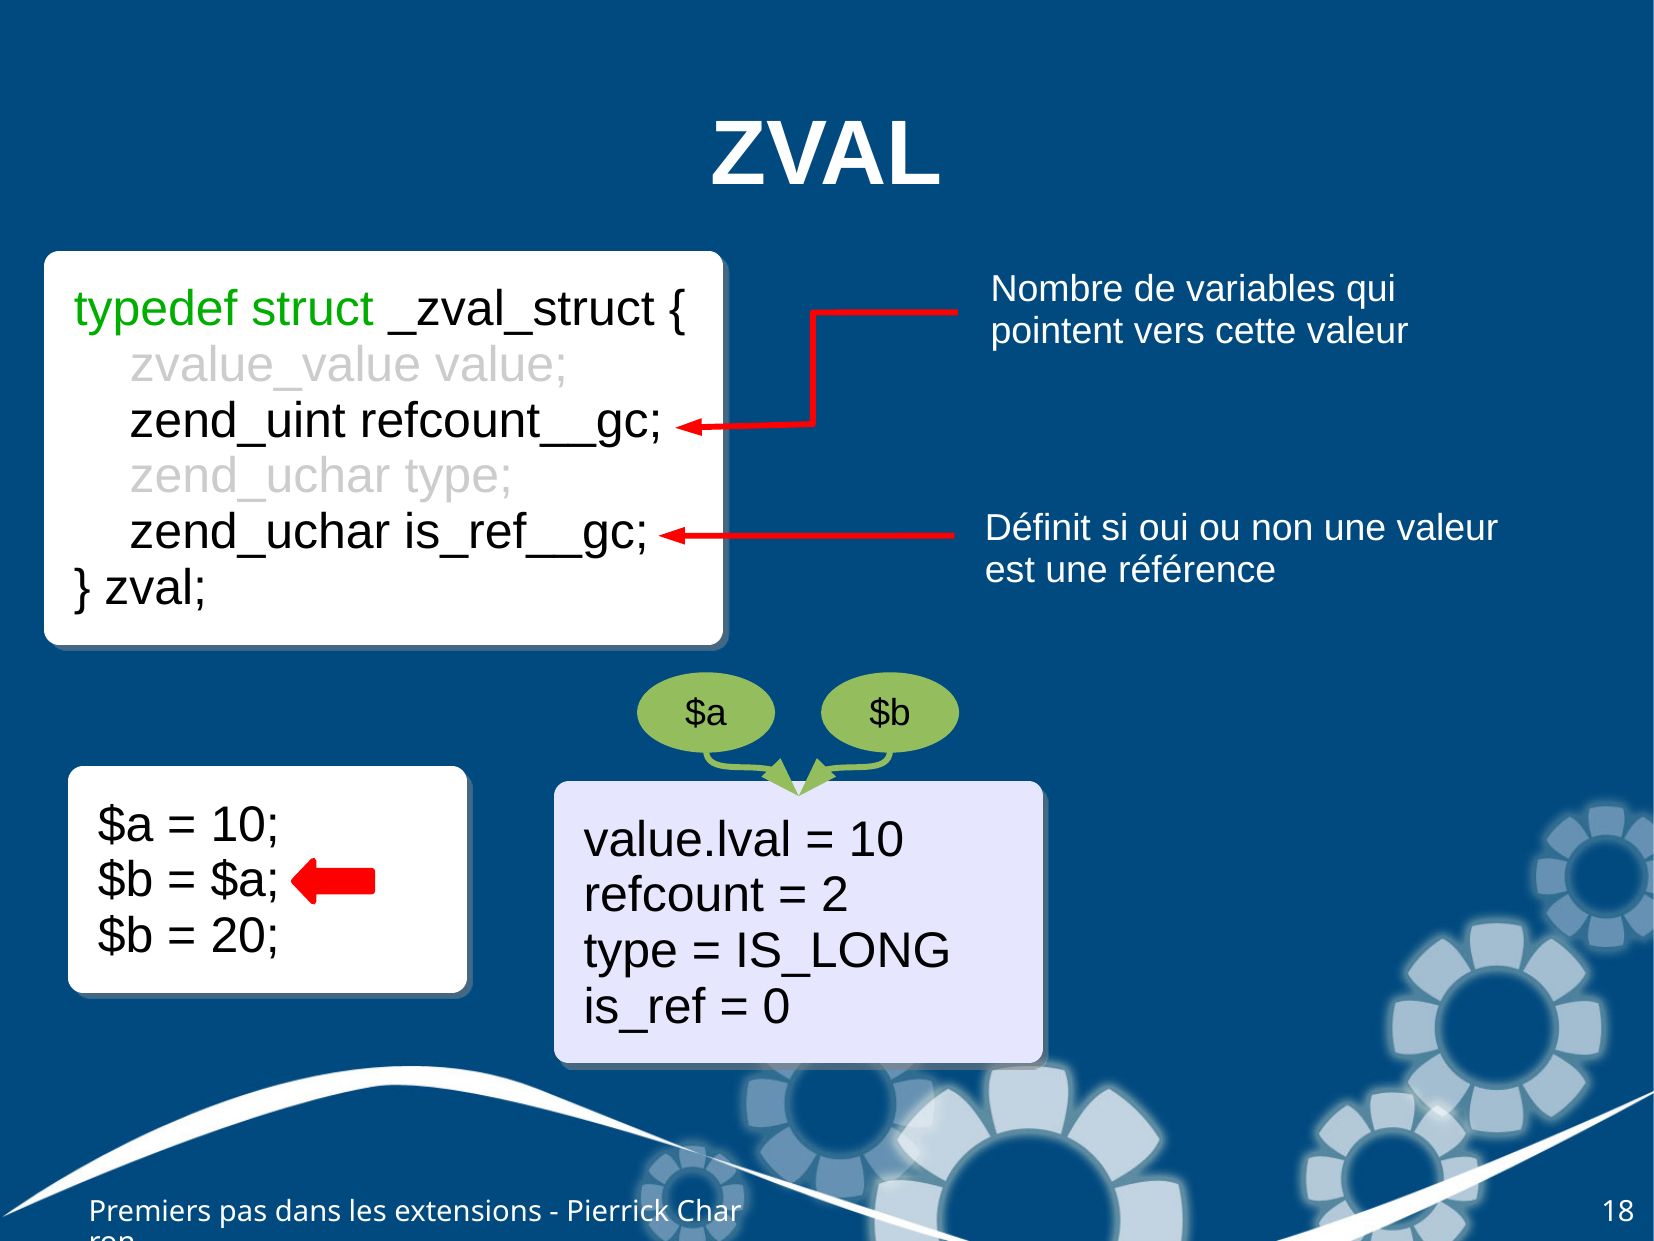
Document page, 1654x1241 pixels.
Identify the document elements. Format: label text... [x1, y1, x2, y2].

list $a = 10; $b = $a; $b = 20; [83, 781, 453, 978]
text_box $a [639, 675, 773, 750]
text_box Nombre de variables qui pointent vers cette valeur [972, 256, 1529, 362]
list typedef struct _zval_struct { zvalue_value value; zend_uint refcount__gc; zend_uchar type; zend_uchar is_ref__gc; } zval; [59, 265, 709, 630]
picture [0, 0, 1654, 1241]
text_box $b [824, 675, 957, 750]
text_box Définit si oui ou non une valeur est une référence [967, 495, 1524, 601]
title ZVAL [82, 56, 1571, 250]
list value.lval = 10 refcount = 2 type = IS_LONG is_ref = 0 [568, 796, 1029, 1049]
text_box [293, 860, 373, 902]
